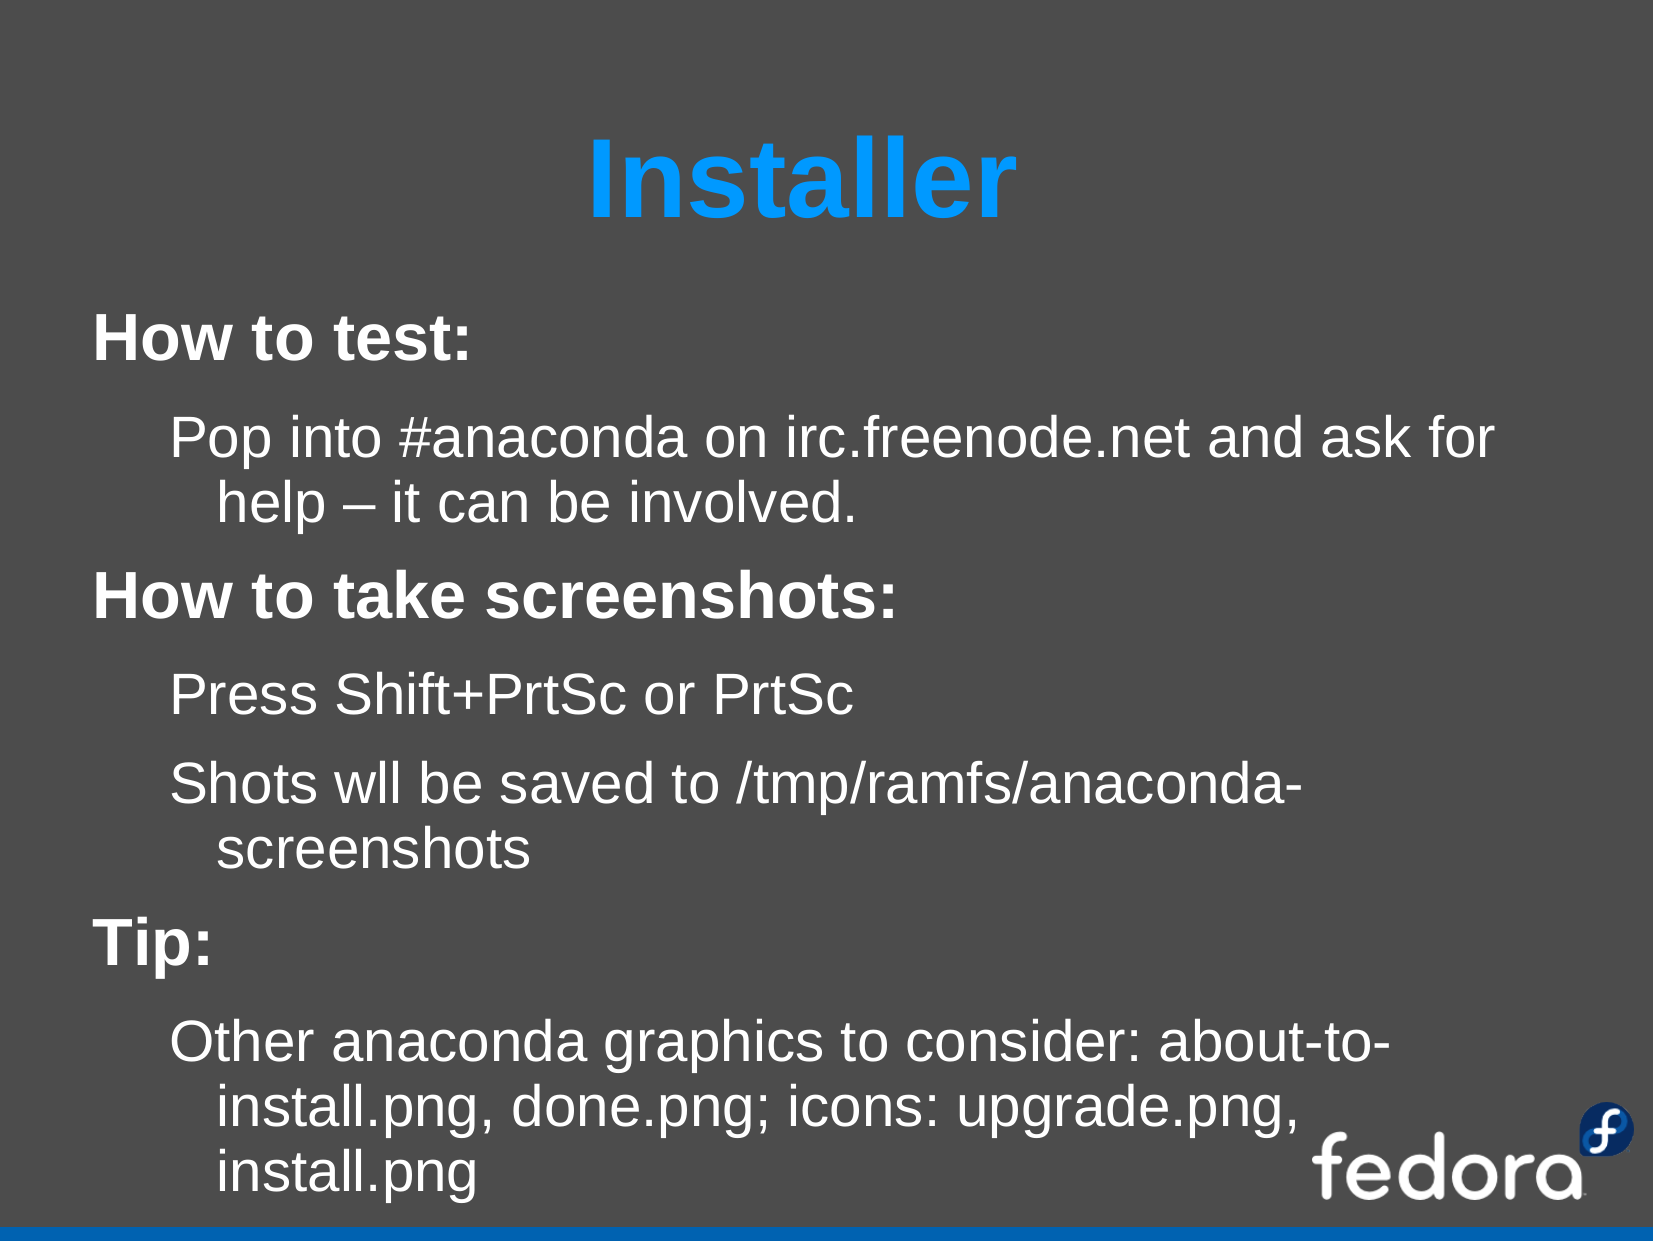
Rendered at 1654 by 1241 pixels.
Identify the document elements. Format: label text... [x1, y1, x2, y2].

picture [1575, 1102, 1634, 1200]
list How to test: Pop into #anaconda on irc.freenode.net and ask for help – it can be involved. How to take screenshots: Press Shift+PrtSc or PrtSc Shots wll be saved to /tmp/ramfs/anaconda-screenshots Tip: Other anaconda graphics to consider: about-to-install.png, done.png; icons: upgrade.png, install.png [74, 300, 1575, 1205]
title Installer [112, 75, 1524, 283]
